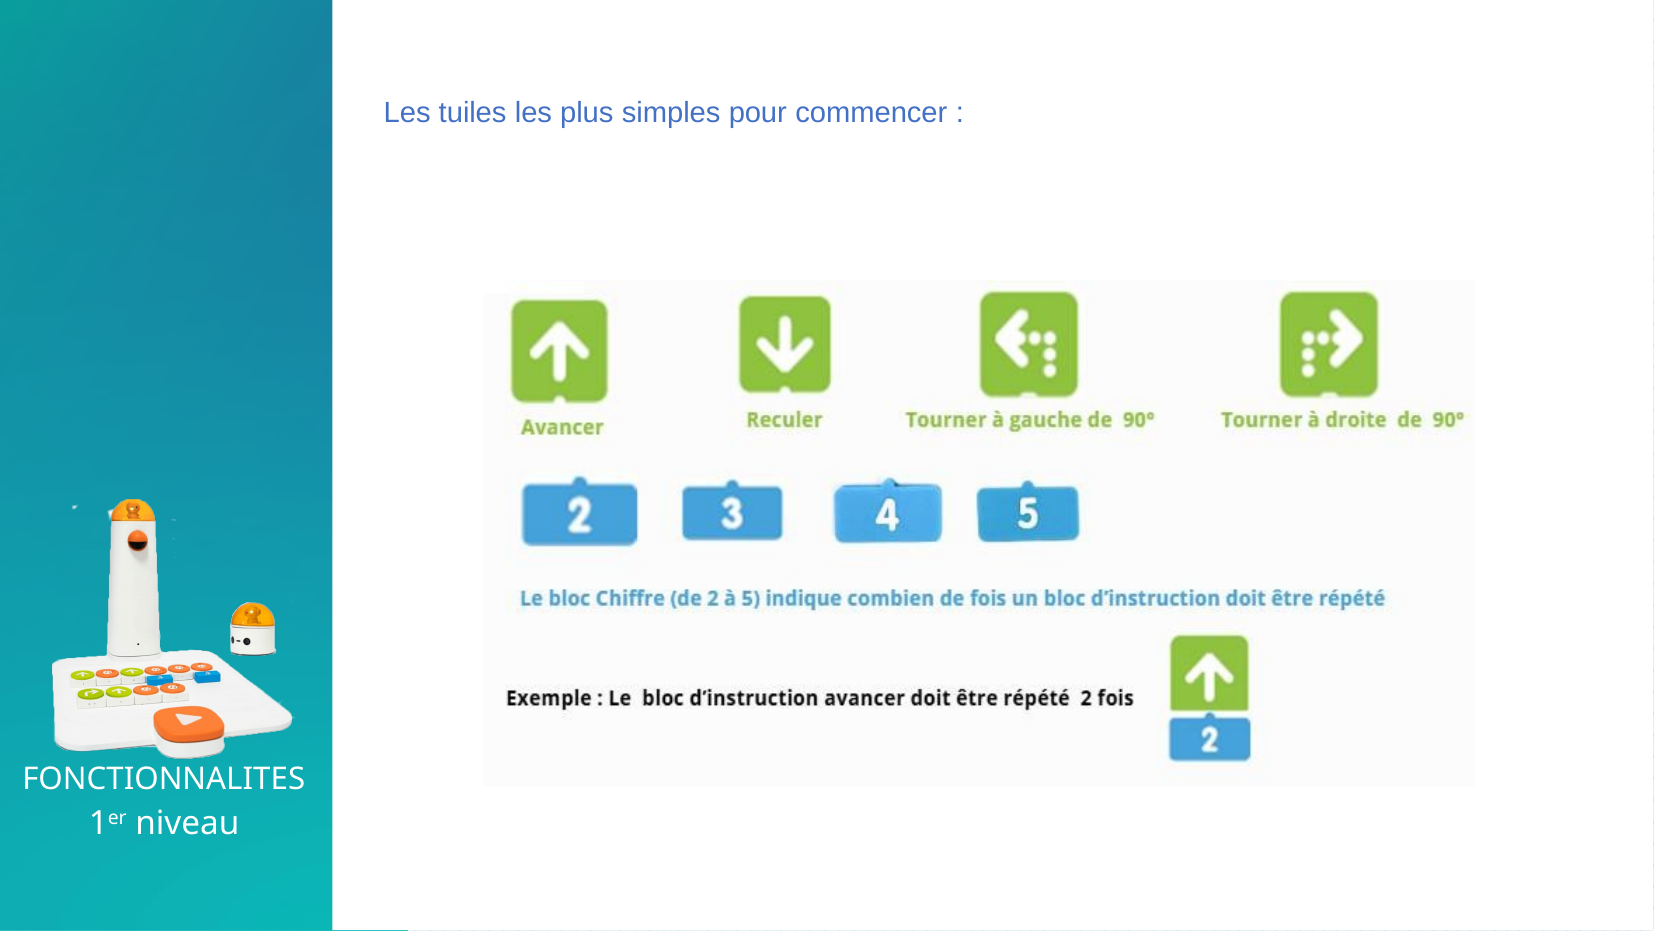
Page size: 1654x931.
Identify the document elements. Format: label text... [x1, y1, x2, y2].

picture [365, 84, 1475, 786]
picture [29, 496, 296, 764]
text_box FONCTIONNALITES 1er niveau [0, 742, 329, 859]
text_box [0, 0, 1654, 931]
